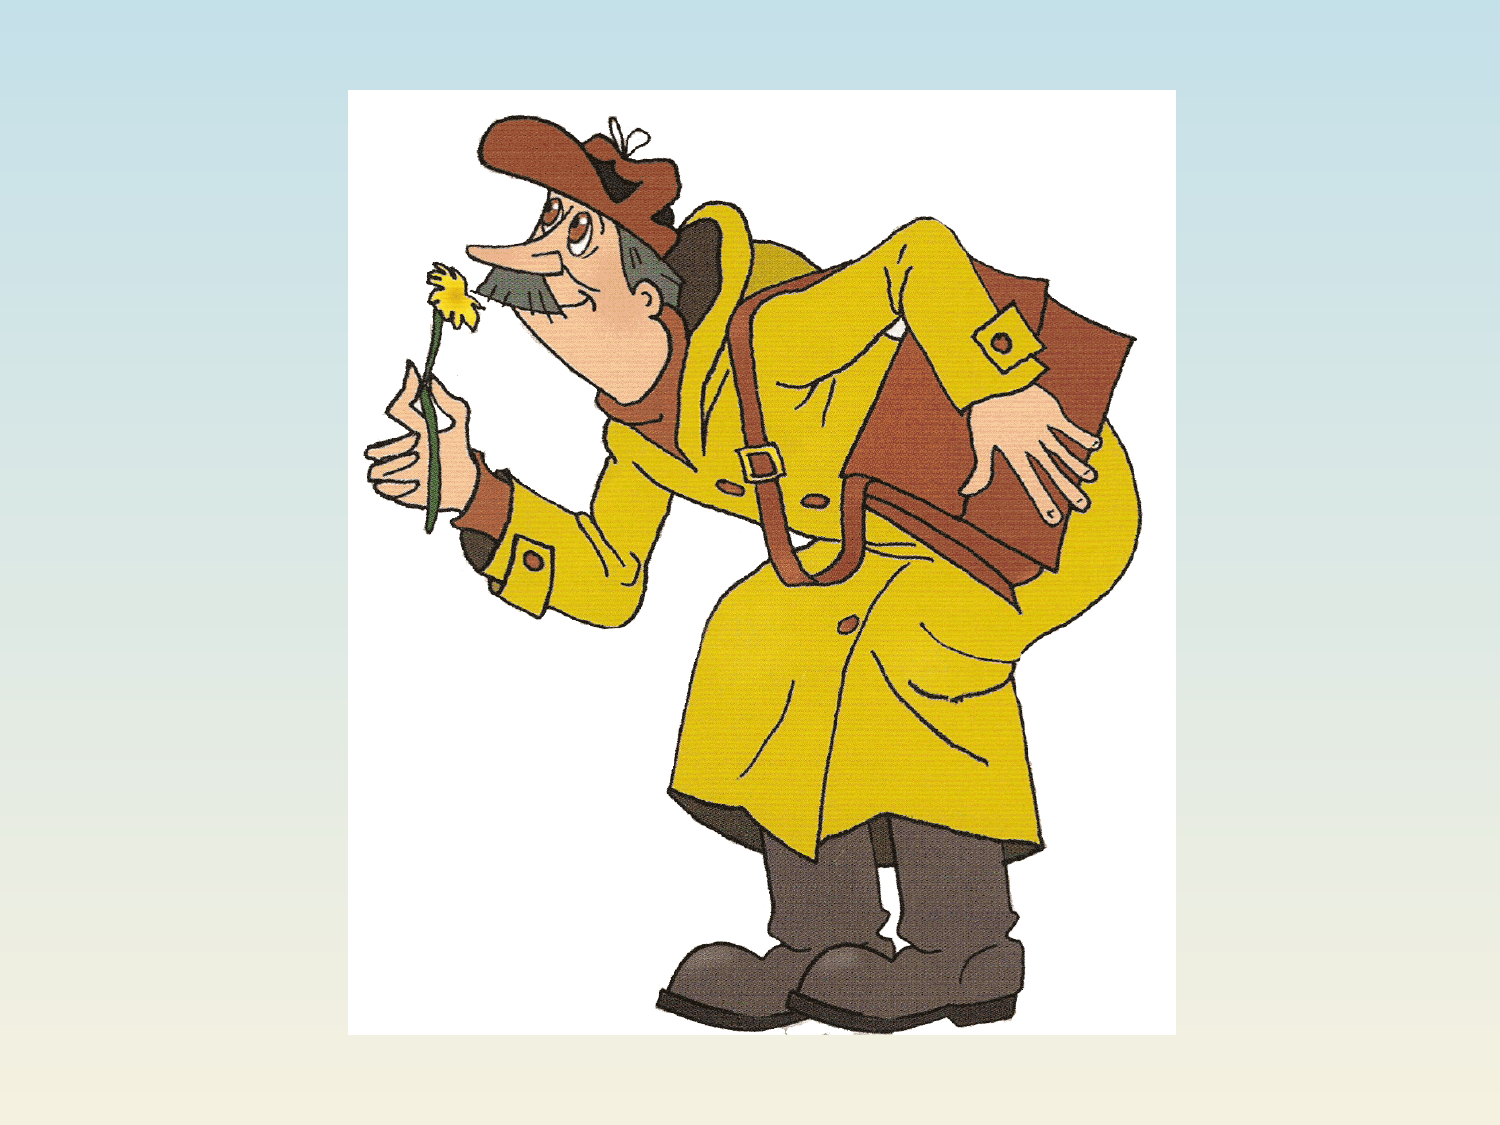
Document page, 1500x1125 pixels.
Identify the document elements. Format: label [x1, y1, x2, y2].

picture [348, 90, 1176, 1035]
